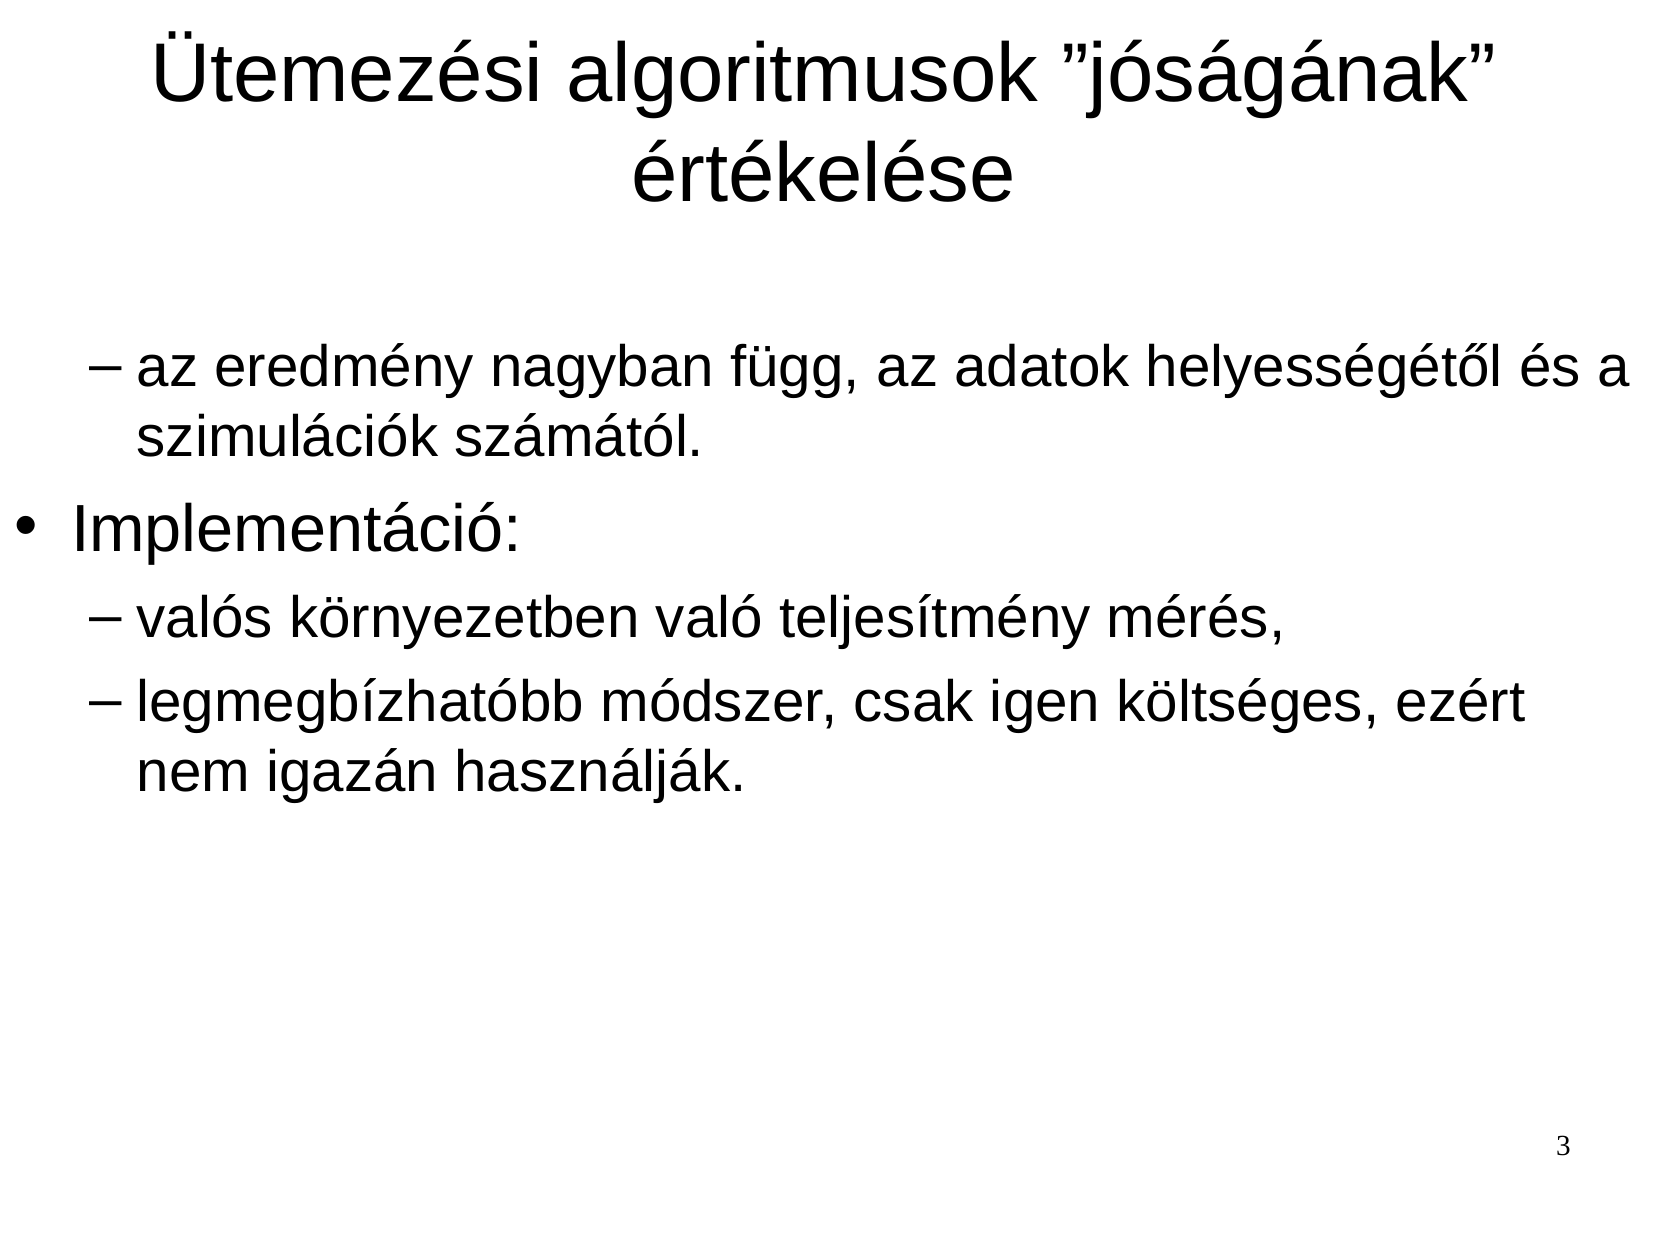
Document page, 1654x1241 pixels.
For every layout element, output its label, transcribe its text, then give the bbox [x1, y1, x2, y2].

title Ütemezési algoritmusok ”jóságának” értékelése [38, 20, 1609, 217]
list az eredmény nagyban függ, az adatok helyességétől és a szimulációk számától. Implementáció: valós környezetben való teljesítmény mérés, legmegbízhatóbb módszer, csak igen költséges, ezért nem igazán használják. [0, 320, 1654, 886]
